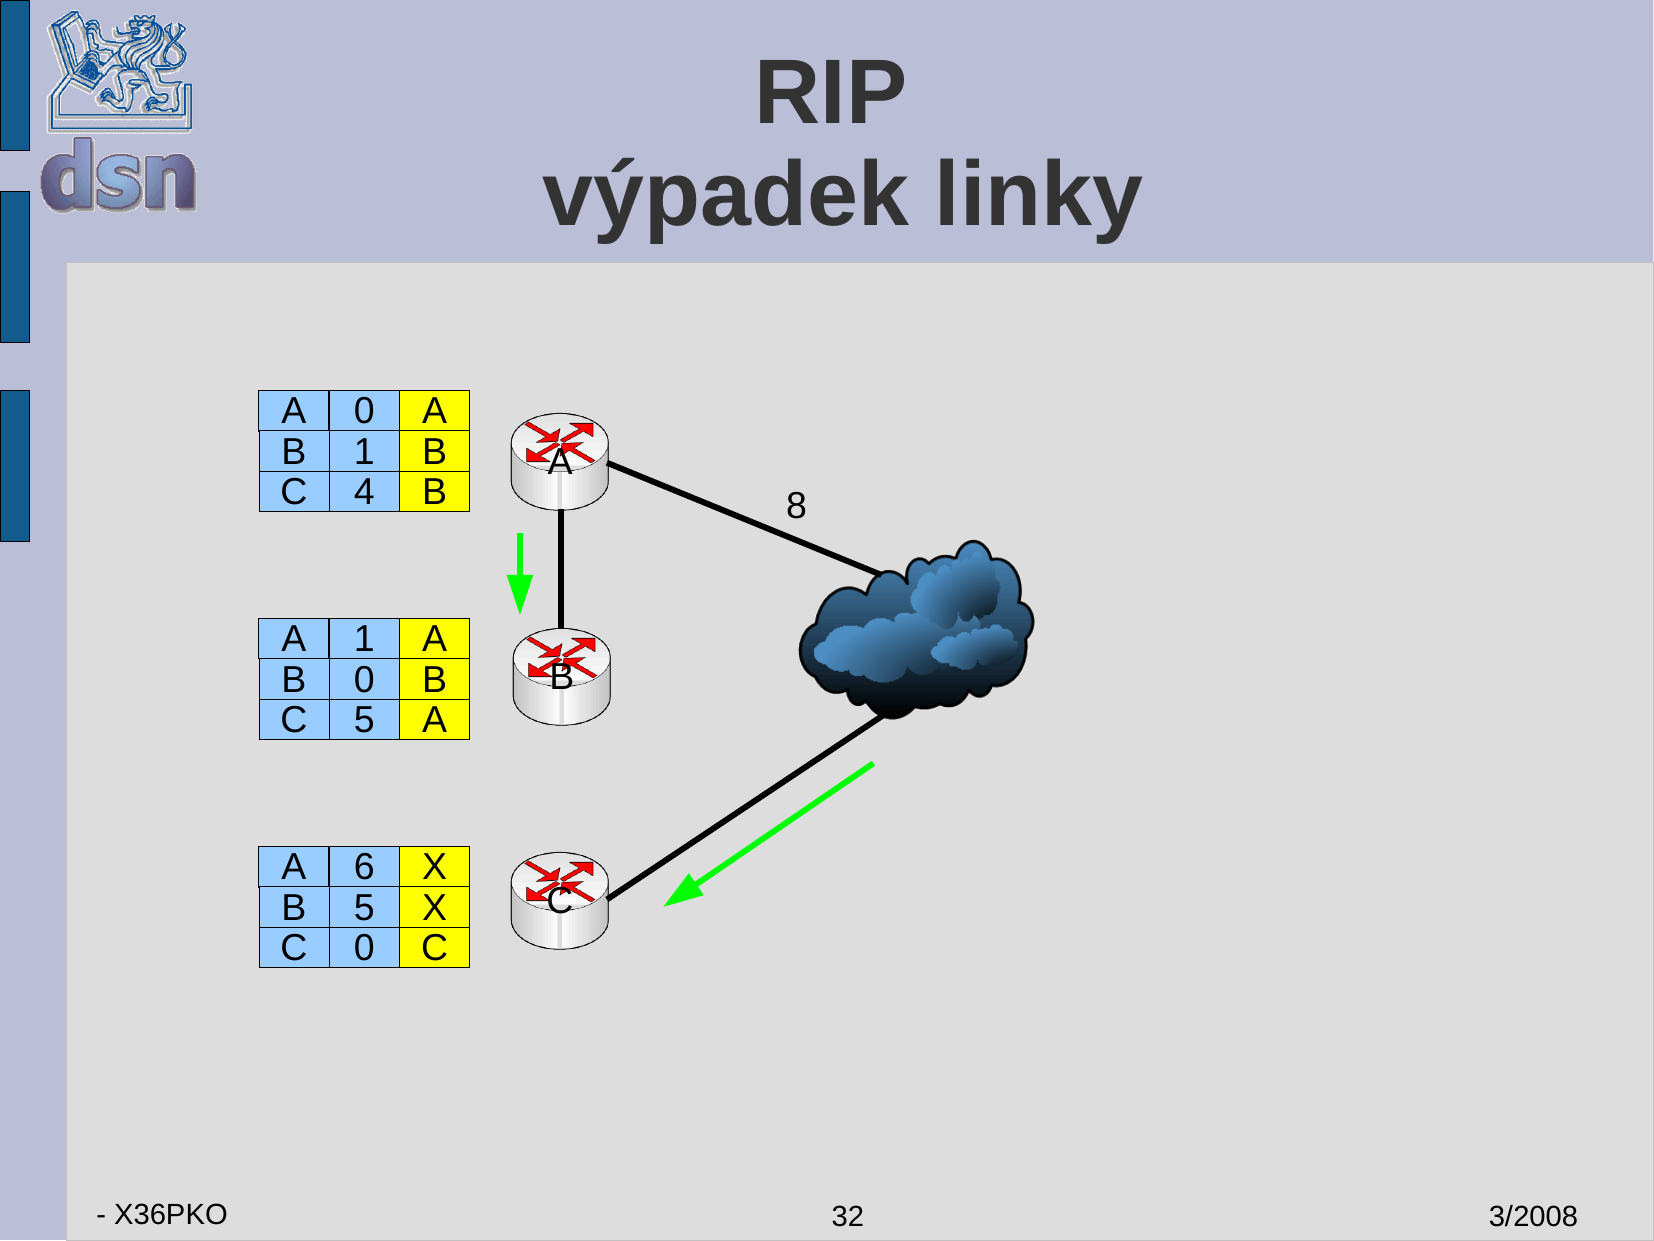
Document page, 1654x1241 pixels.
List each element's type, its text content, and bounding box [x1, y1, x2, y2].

text_box 1 [329, 618, 399, 658]
text_box B [399, 471, 470, 512]
text_box 0 [329, 658, 399, 699]
text_box A [258, 618, 329, 659]
text_box 1 [329, 430, 399, 471]
text_box B [399, 430, 470, 471]
text_box A [258, 390, 329, 432]
text_box 8 [771, 476, 822, 534]
text_box 0 [329, 927, 399, 968]
picture [510, 412, 609, 511]
text_box B [259, 886, 329, 927]
text_box A [399, 618, 470, 658]
text_box B [259, 430, 329, 471]
text_box X [399, 846, 470, 886]
text_box C [259, 471, 329, 512]
picture [512, 627, 611, 726]
text_box 5 [329, 699, 399, 740]
text_box 5 [329, 886, 399, 927]
text_box X [399, 886, 470, 927]
text_box C [259, 927, 329, 968]
text_box B [259, 658, 329, 699]
text_box C [259, 699, 329, 740]
text_box C [399, 927, 470, 968]
text_box A [258, 846, 329, 888]
title RIP výpadek linky [210, 39, 1478, 247]
picture [798, 539, 1035, 720]
text_box B [399, 658, 470, 699]
picture [10, 10, 223, 230]
text_box 4 [329, 471, 399, 512]
picture [510, 851, 609, 950]
text_box 0 [329, 390, 399, 430]
text_box A [399, 699, 470, 740]
text_box A [399, 390, 470, 430]
text_box 6 [329, 846, 399, 886]
